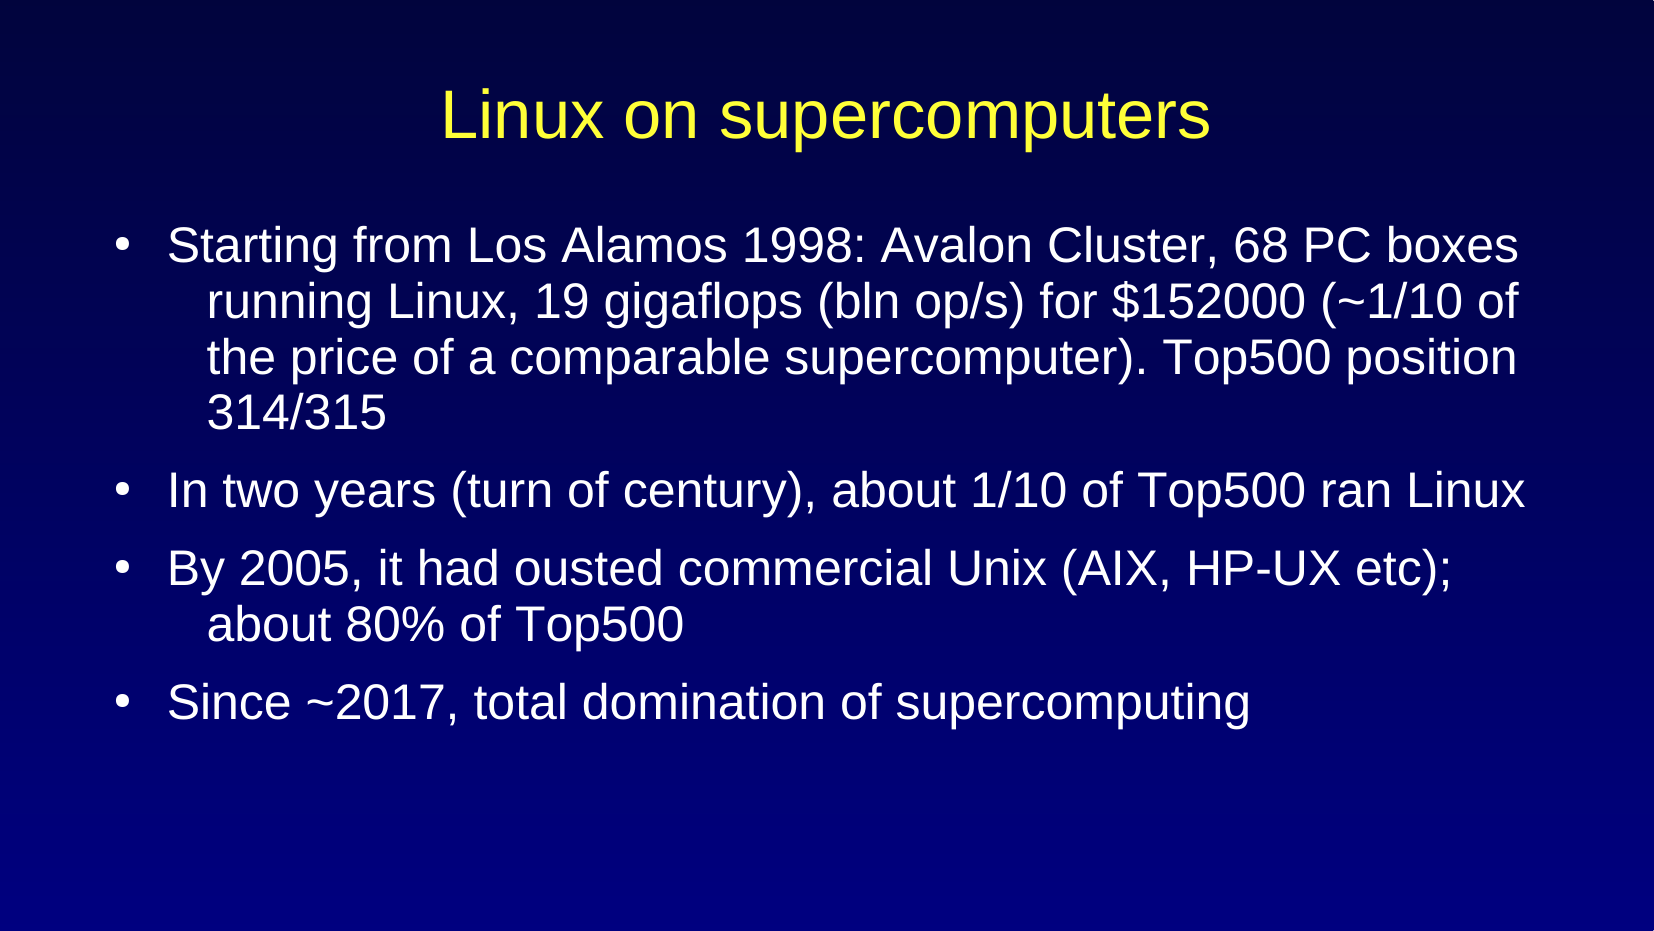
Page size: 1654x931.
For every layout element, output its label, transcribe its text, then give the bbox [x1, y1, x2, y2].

title Linux on supercomputers [82, 37, 1571, 193]
list Starting from Los Alamos 1998: Avalon Cluster, 68 PC boxes running Linux, 19 gigaflops (bln op/s) for $152000 (~1/10 of the price of a comparable supercomputer). Top500 position 314/315 In two years (turn of century), about 1/10 of Top500 ran Linux By 2005, it had ousted commercial Unix (AIX, HP-UX etc); about 80% of Top500 Since ~2017, total domination of supercomputing [82, 217, 1571, 758]
